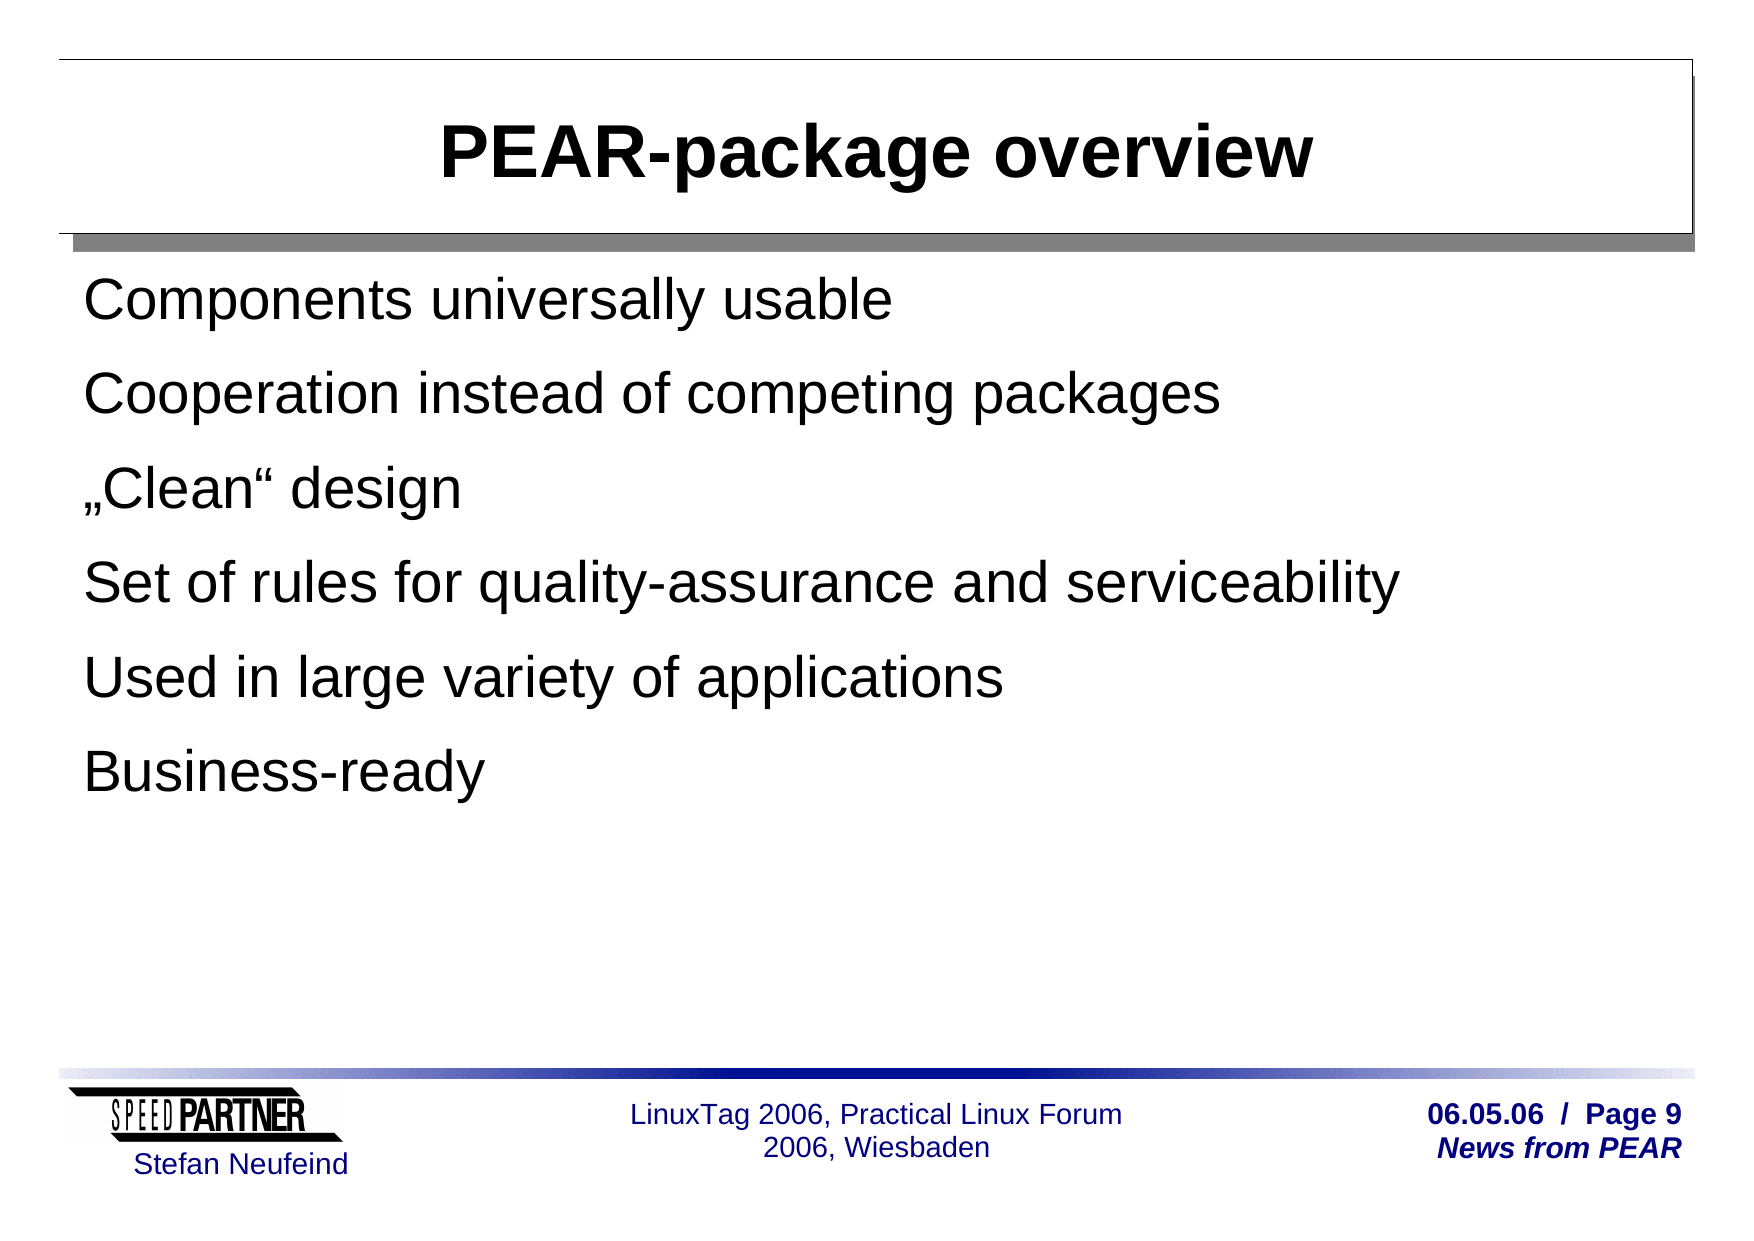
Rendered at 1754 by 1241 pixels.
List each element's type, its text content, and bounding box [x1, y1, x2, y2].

picture [59, 1068, 1695, 1079]
title PEAR-package overview [59, 59, 1695, 244]
list Components universally usable Cooperation instead of competing packages „Clean“ design Set of rules for quality-assurance and serviceability Used in large variety of applications Business-ready [71, 266, 1695, 1049]
picture [64, 1082, 348, 1146]
